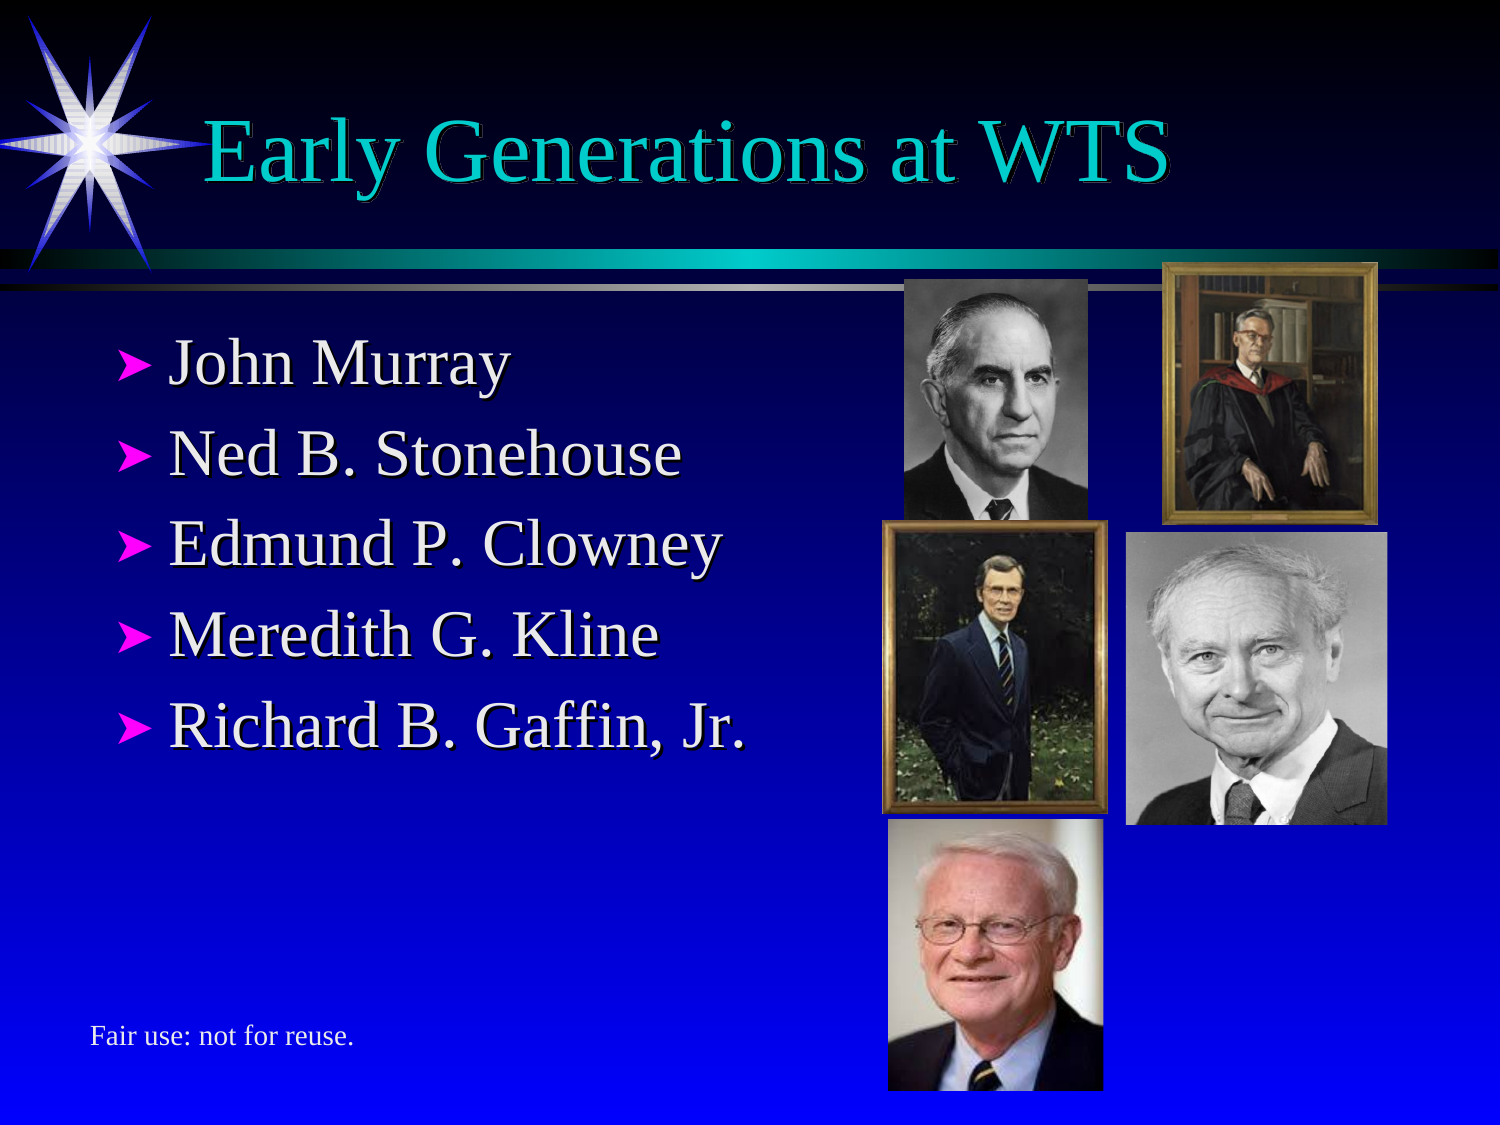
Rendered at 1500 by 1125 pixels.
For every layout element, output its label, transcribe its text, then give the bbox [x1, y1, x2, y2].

title Early Generations at WTS [187, 56, 1463, 244]
picture [1162, 262, 1378, 526]
text_box Fair use: not for reuse. [75, 1012, 751, 1060]
picture [888, 819, 1104, 1091]
list John Murray Ned B. Stonehouse Edmund P. Clowney Meredith G. Kline Richard B. Gaffin, Jr. [112, 324, 1388, 1001]
picture [1125, 532, 1388, 825]
picture [882, 279, 1108, 814]
